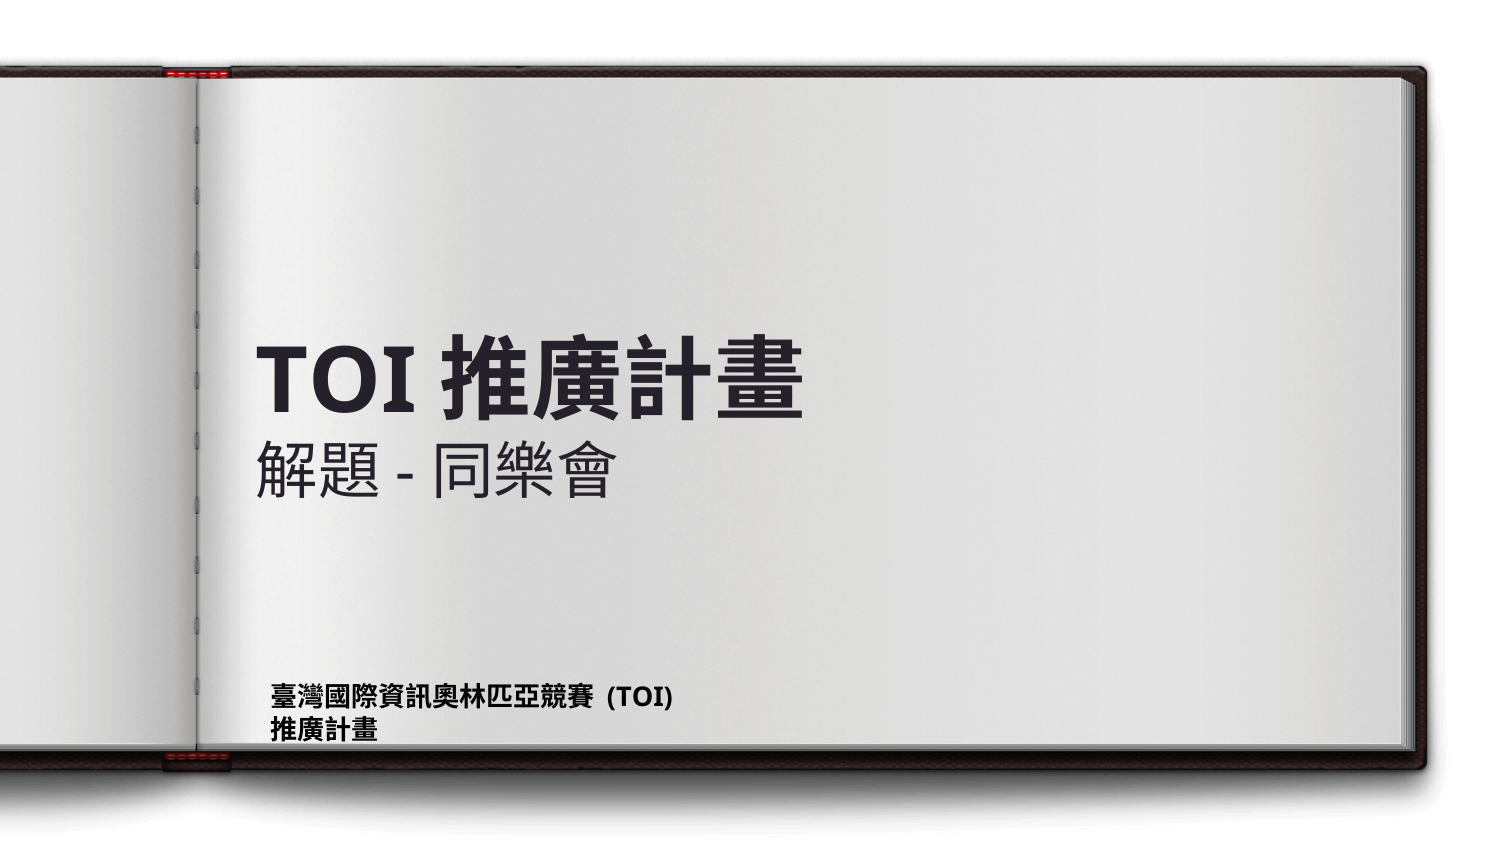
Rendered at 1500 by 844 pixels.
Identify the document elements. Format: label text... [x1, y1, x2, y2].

text_box TOI推廣計畫 解題-同樂會 [240, 262, 894, 565]
